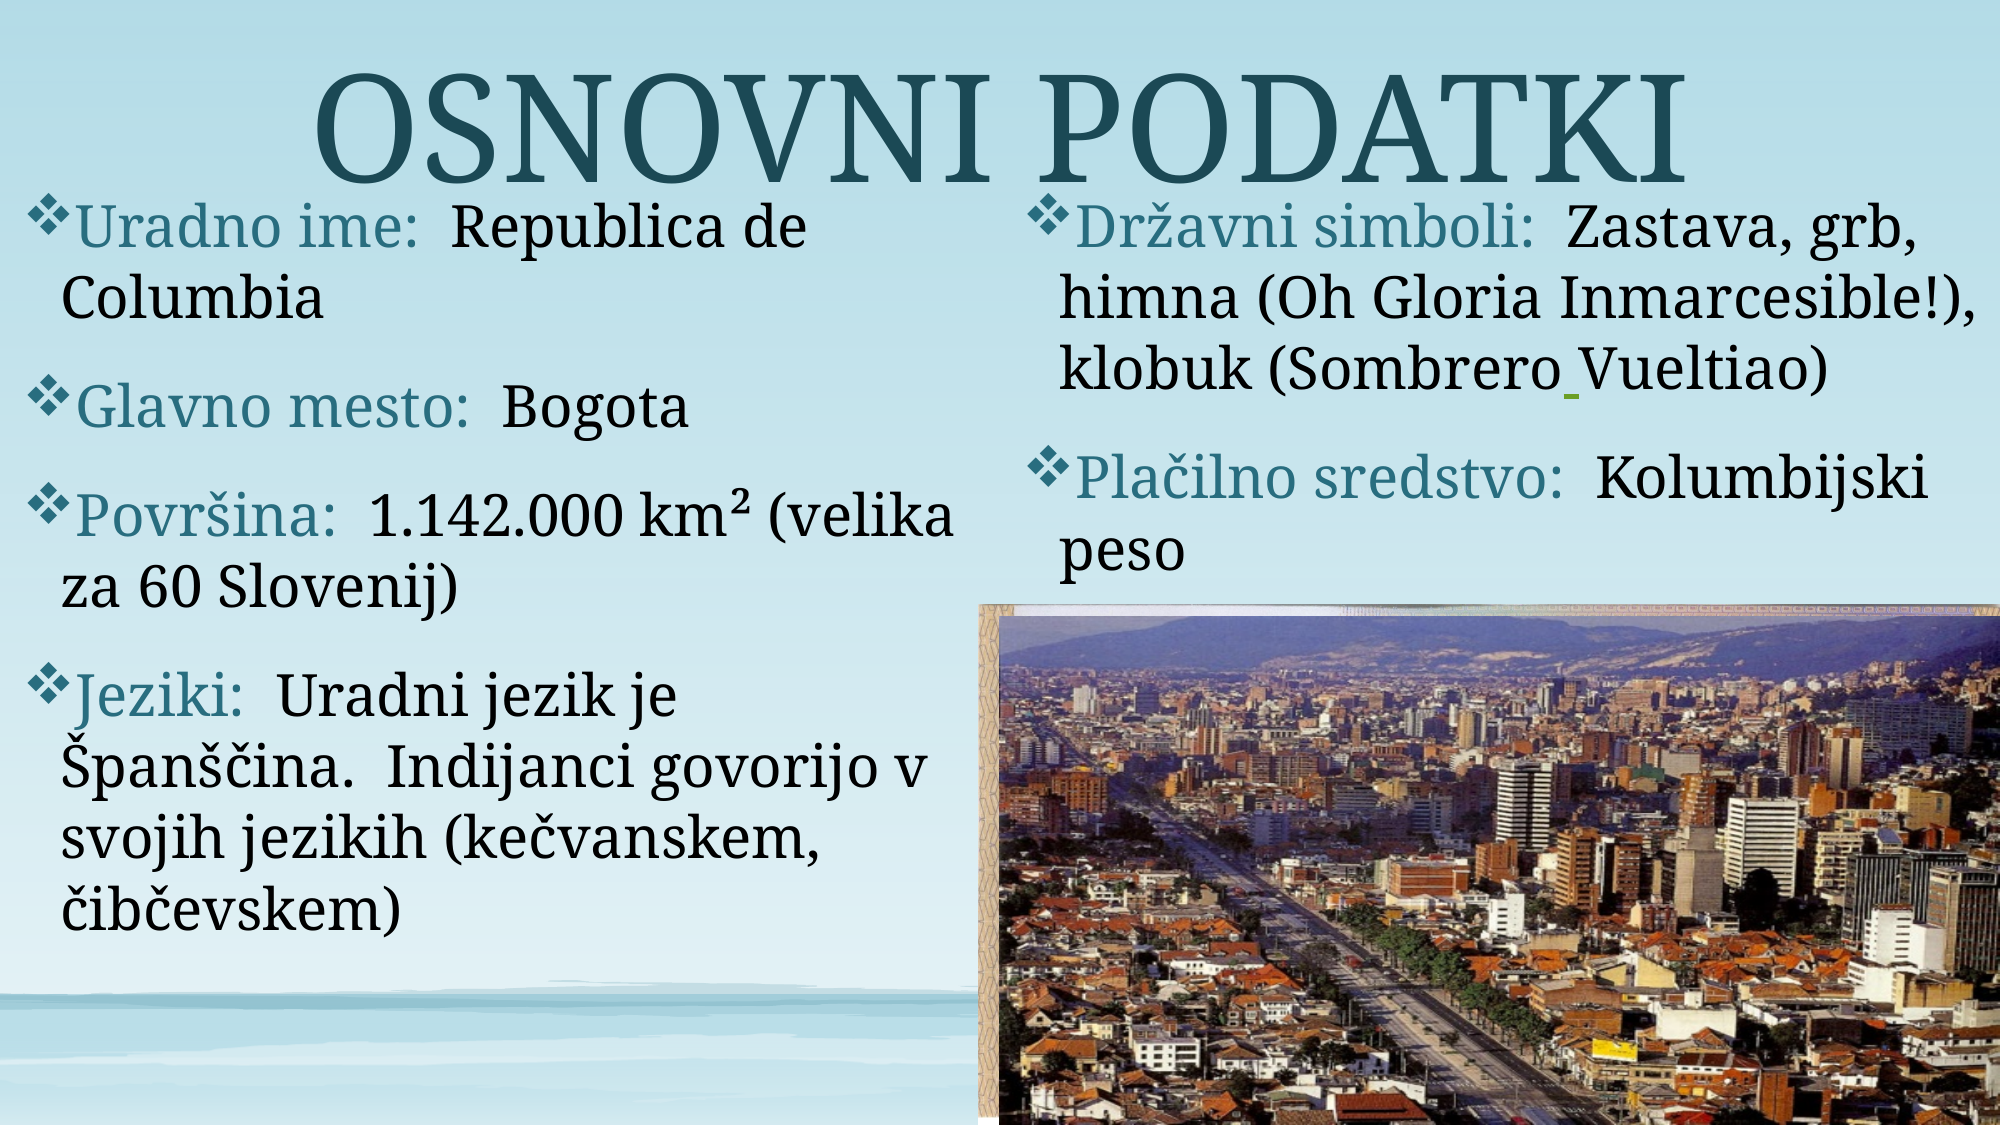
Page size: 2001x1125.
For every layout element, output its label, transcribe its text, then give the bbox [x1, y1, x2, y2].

picture [0, 604, 2000, 1125]
table_header Državni simboli: Zastava, grb, himna (Oh Gloria Inmarcesible!), klobuk (Sombrero Vueltiao) Plačilno sredstvo: Kolumbijski peso Državna ureditev: Predsedniška republika (izvolijo predsednika, mandat traja 4 leta in se ne more več ponoviti) [1000, 183, 2000, 604]
title OSNOVNI PODATKI [219, 43, 1780, 183]
table_header Uradno ime: Republica de Columbia Glavno mesto: Bogota Površina: 1.142.000 km² (velika za 60 Slovenij) Jeziki: Uradni jezik je Španščina. Indijanci govorijo v svojih jezikih (kečvanskem, čibčevskem) [0, 183, 1000, 952]
